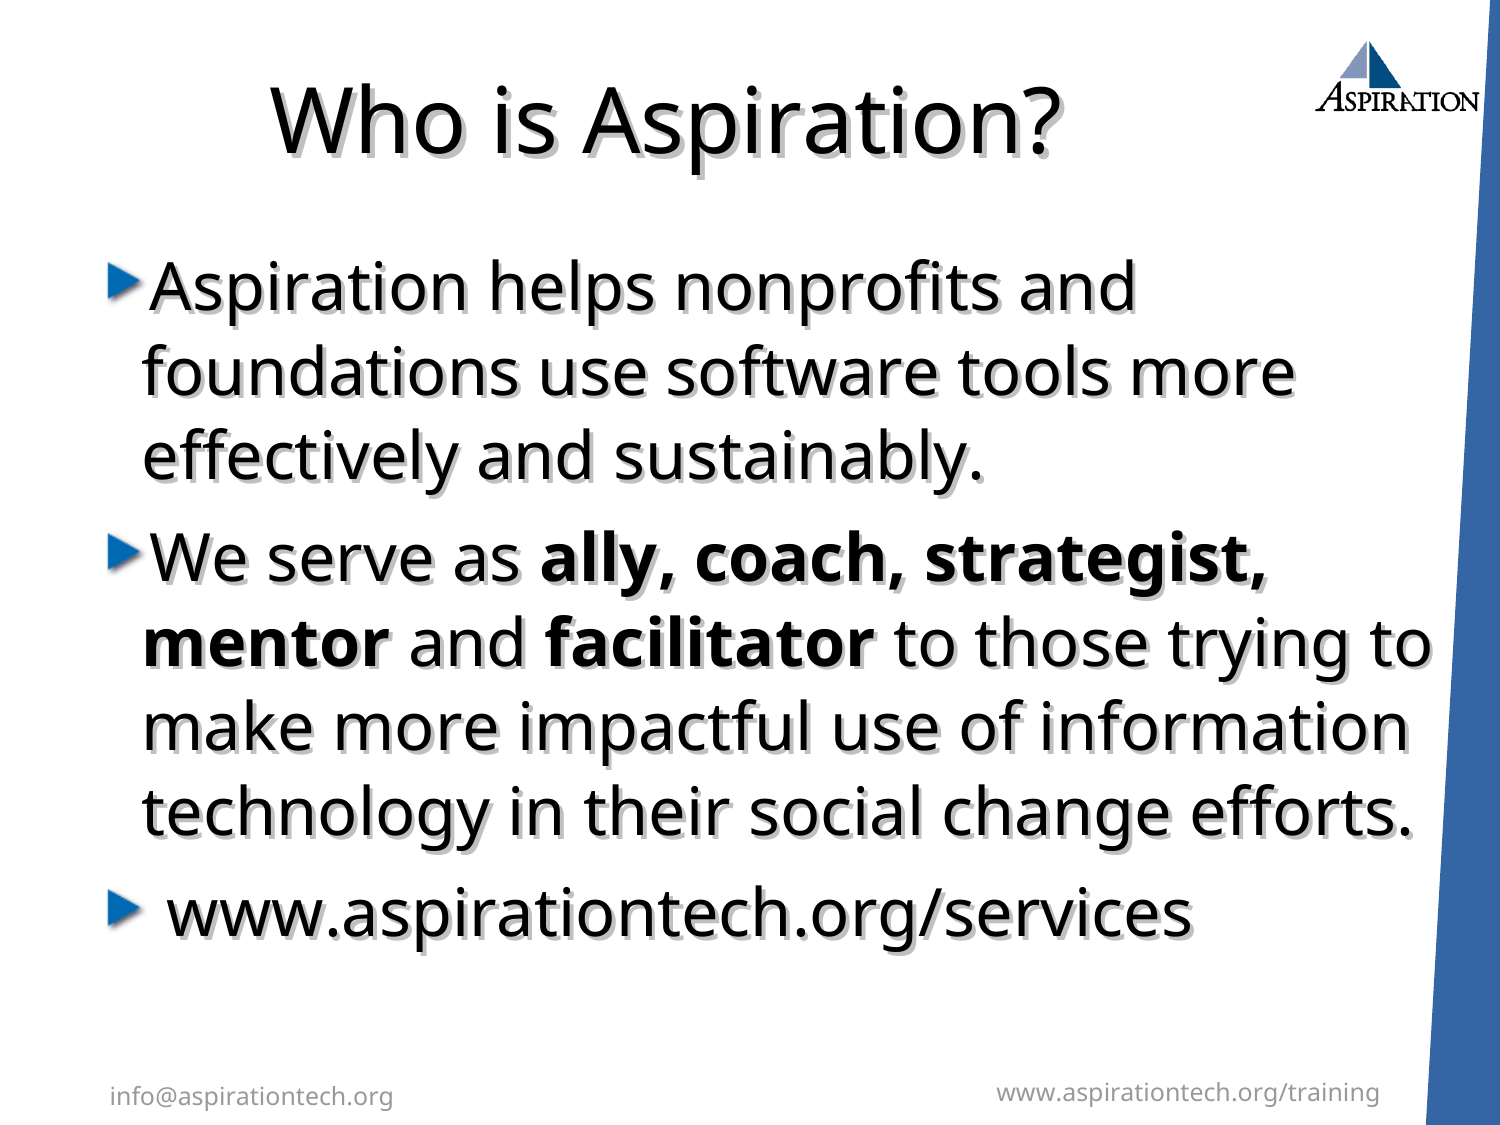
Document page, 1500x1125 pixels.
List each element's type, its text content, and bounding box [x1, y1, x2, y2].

picture [1315, 41, 1480, 120]
list Aspiration helps nonprofits and foundations use software tools more effectively and sustainably. We serve as ally, coach, strategist, mentor and facilitator to those trying to make more impactful use of information technology in their social change efforts. www.aspirationtech.org/services [49, 238, 1447, 951]
title Who is Aspiration? [49, 19, 1284, 206]
